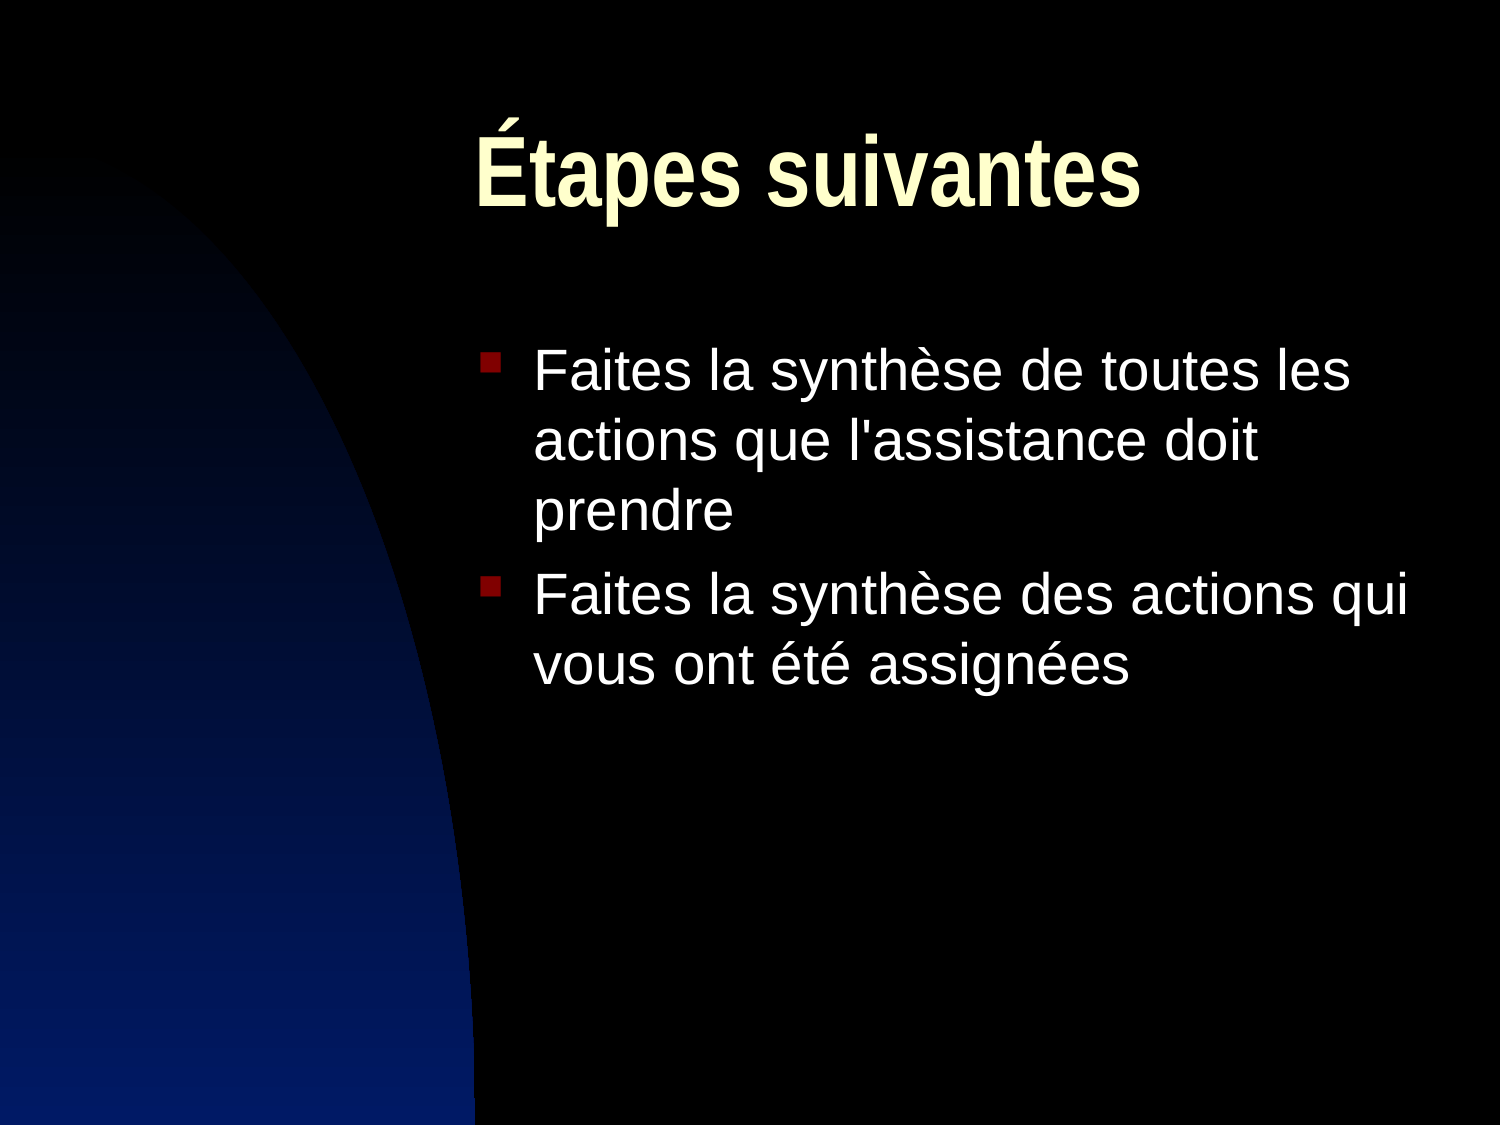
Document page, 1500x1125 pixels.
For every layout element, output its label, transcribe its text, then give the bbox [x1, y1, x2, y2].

list Faites la synthèse de toutes les actions que l'assistance doit prendre Faites la synthèse des actions qui vous ont été assignées [462, 324, 1463, 1000]
title Étapes suivantes [459, 75, 1460, 288]
